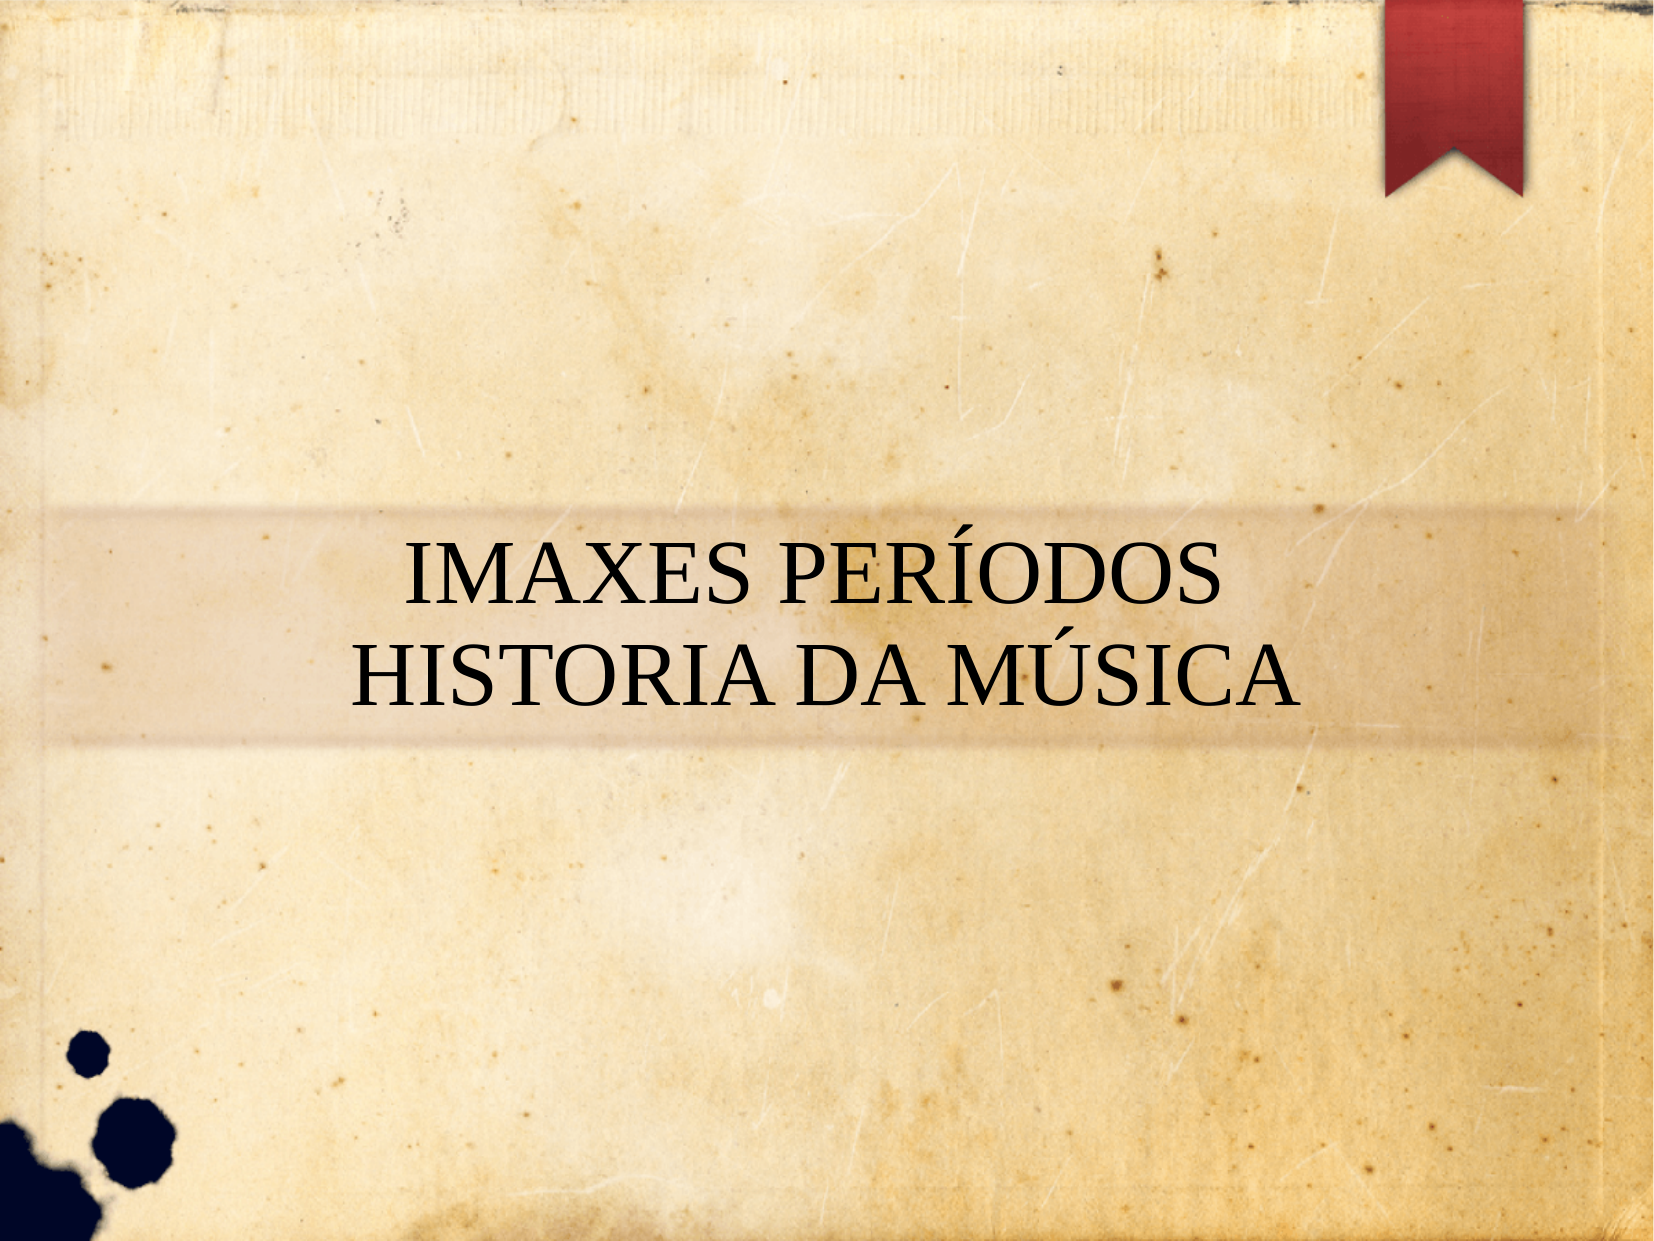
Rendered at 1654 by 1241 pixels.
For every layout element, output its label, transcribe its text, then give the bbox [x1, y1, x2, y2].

title IMAXES PERÍODOS HISTORIA DA MÚSICA [82, 519, 1571, 727]
picture [0, 0, 1654, 1241]
